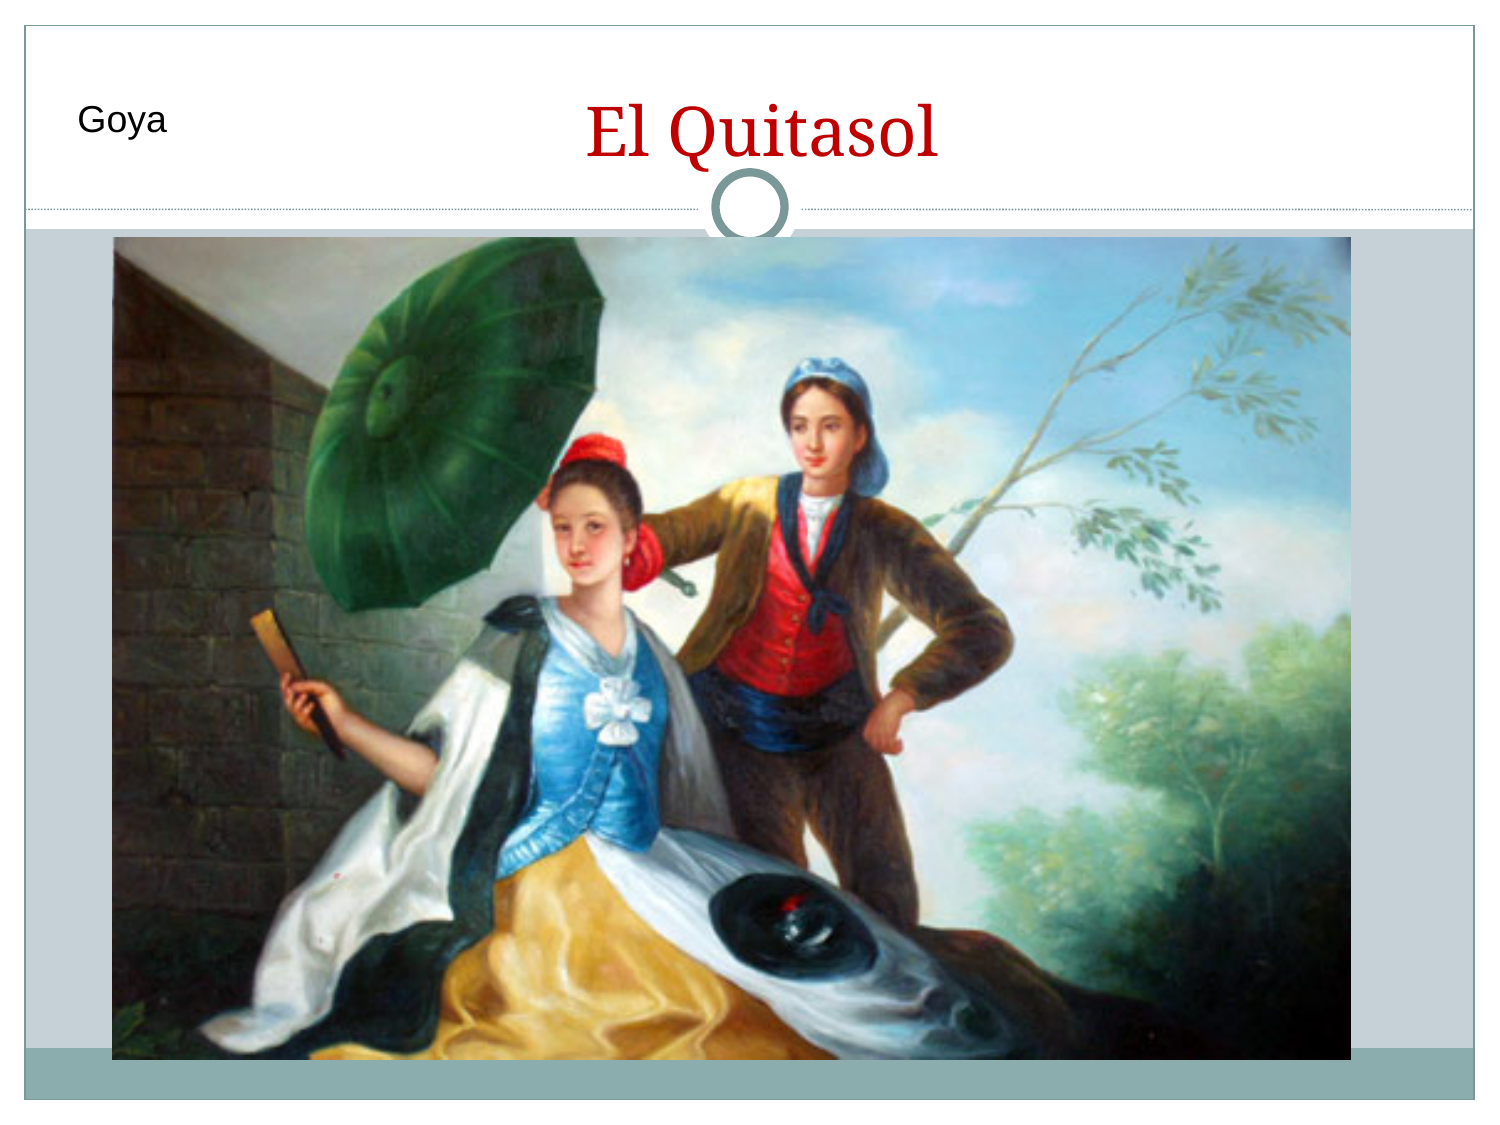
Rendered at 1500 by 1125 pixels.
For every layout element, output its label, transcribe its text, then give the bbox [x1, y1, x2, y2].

text_box Goya [62, 87, 200, 193]
title El Quitasol [87, 75, 1438, 178]
picture [112, 237, 1351, 1060]
